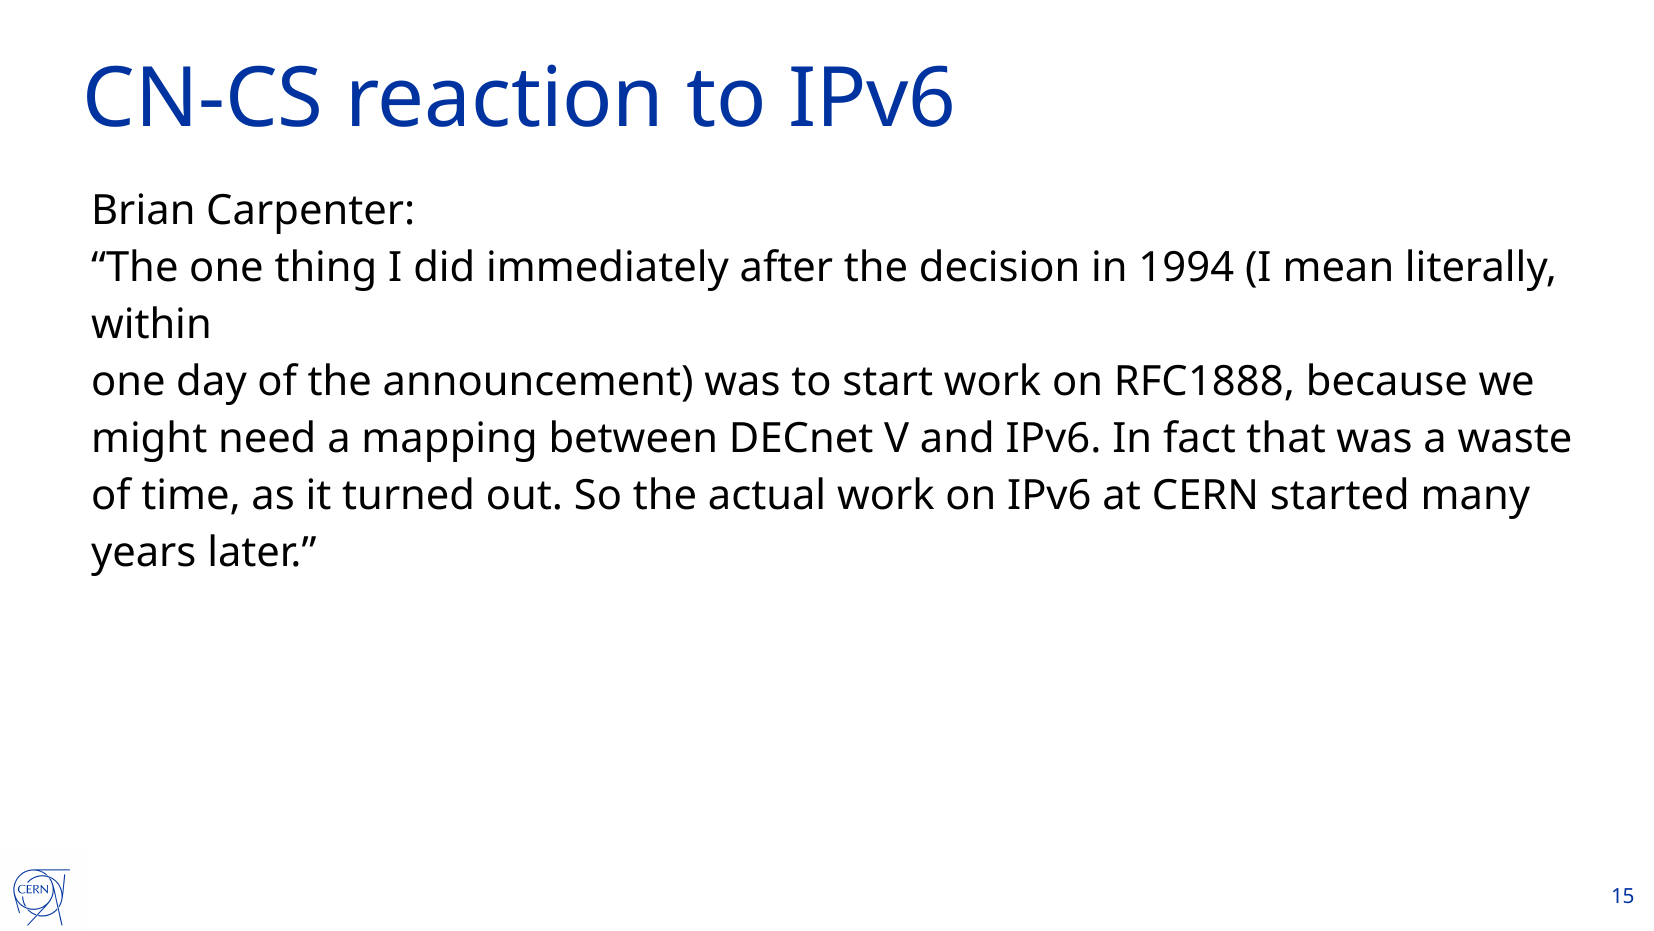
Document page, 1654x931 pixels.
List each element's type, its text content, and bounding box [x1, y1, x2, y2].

picture [0, 850, 76, 931]
title CN-CS reaction to IPv6 [82, 37, 1571, 193]
text_box Brian Carpenter: “The one thing I did immediately after the decision in 1994 (I mean literally, within one day of the announcement) was to start work on RFC1888, because we might need a mapping between DECnet V and IPv6. In fact that was a waste of time, as it turned out. So the actual work on IPv6 at CERN started many years later.” [76, 172, 1601, 931]
